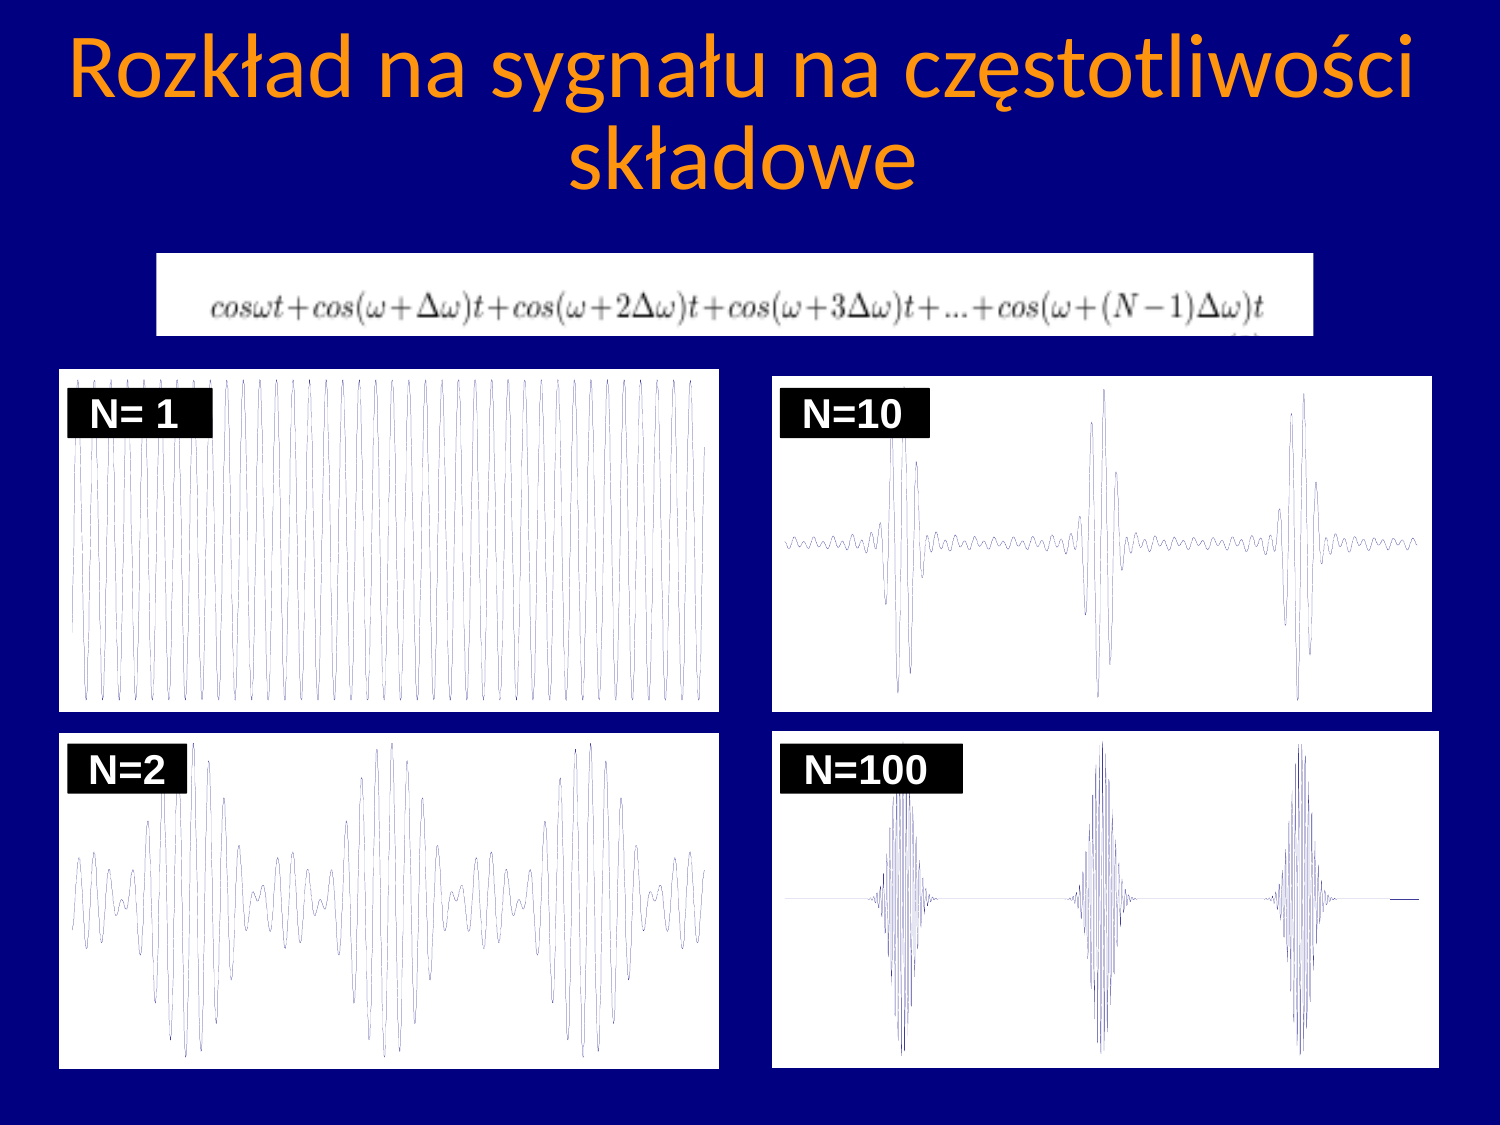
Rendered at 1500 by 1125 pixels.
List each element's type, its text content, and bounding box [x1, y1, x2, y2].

picture [58, 732, 721, 1069]
text_box N=2 [73, 739, 187, 796]
text_box N=10 [787, 383, 929, 441]
picture [58, 369, 721, 712]
text_box N=100 [788, 739, 963, 796]
text_box N= 1 [74, 383, 212, 441]
picture [771, 375, 1434, 712]
picture [156, 253, 1314, 336]
title Rozkład na sygnału na częstotliwości składowe [65, 0, 1420, 242]
picture [771, 730, 1441, 1068]
text_box [68, 744, 73, 793]
text_box [780, 744, 788, 793]
text_box [68, 388, 74, 438]
text_box [780, 388, 787, 438]
